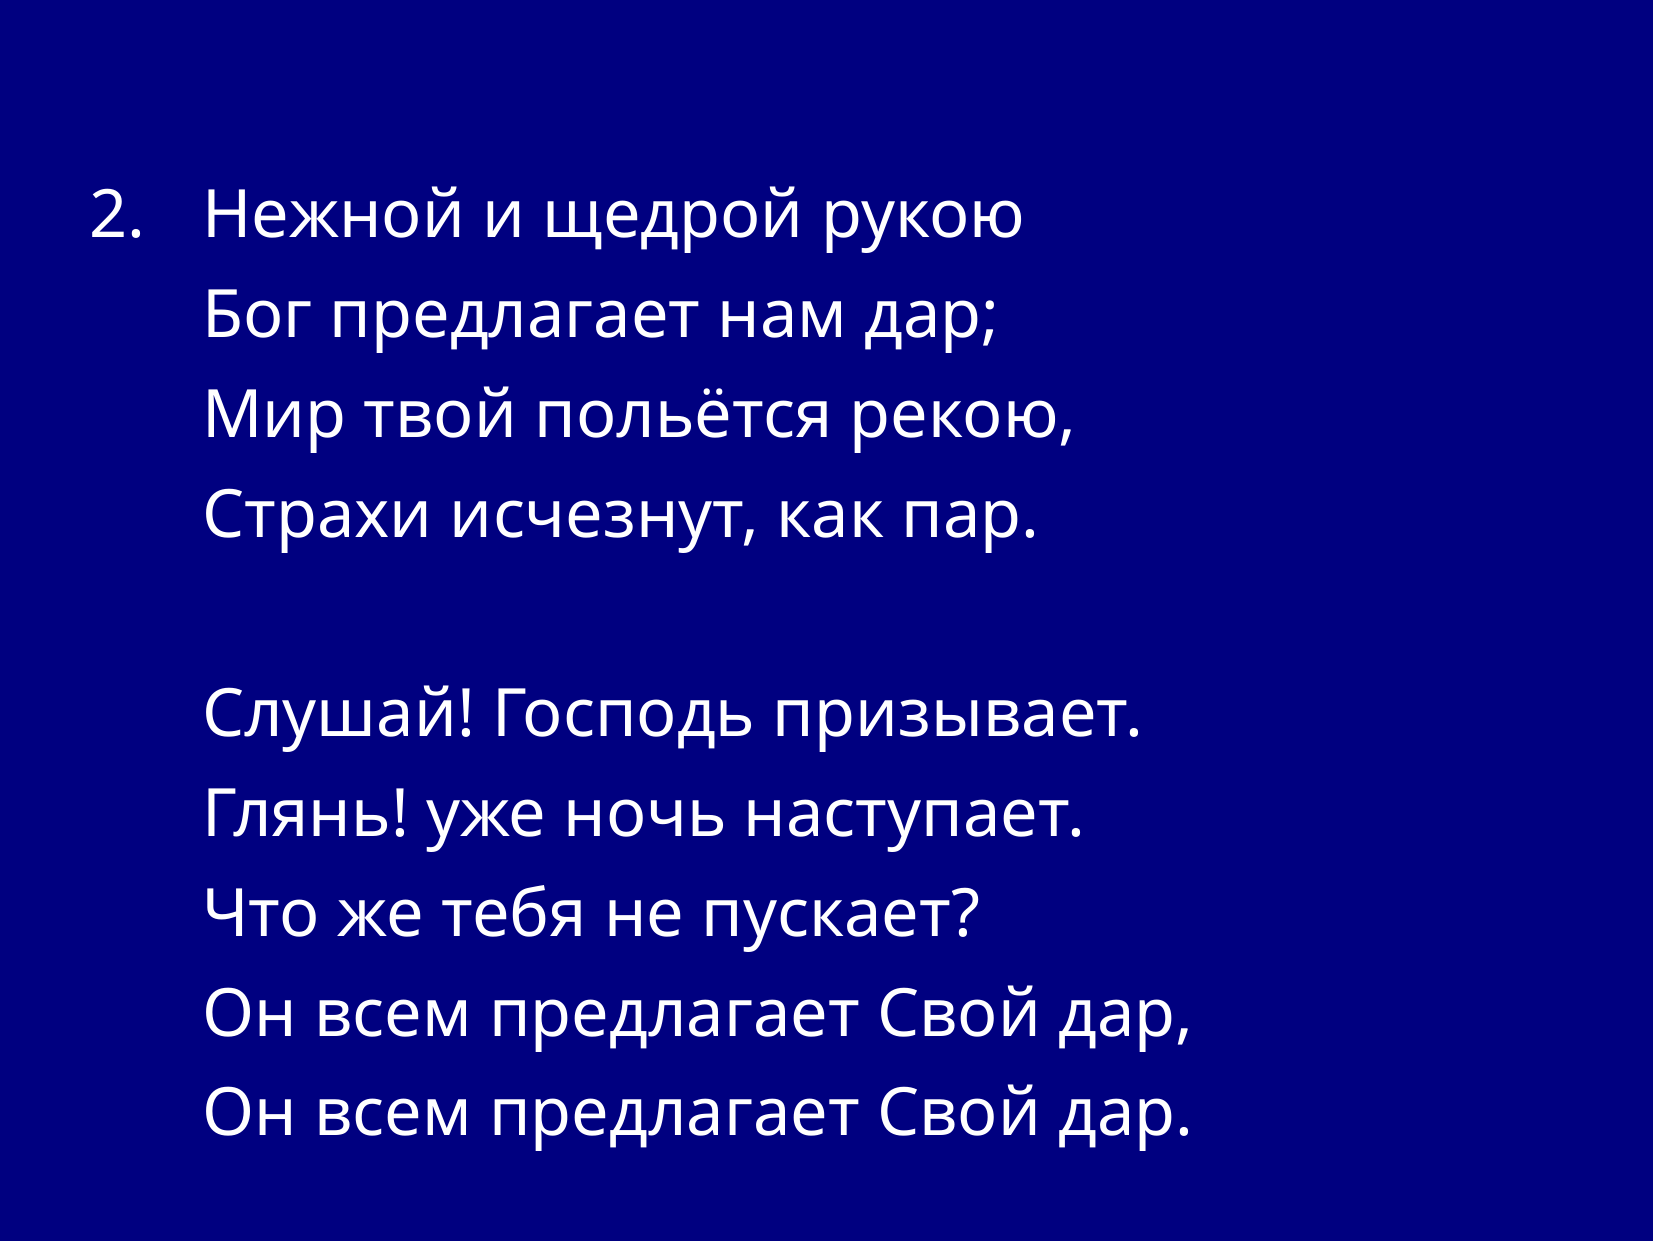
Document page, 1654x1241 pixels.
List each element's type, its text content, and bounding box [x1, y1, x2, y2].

text_box 2. Нежной и щедрой рукою Бог предлагает нам дар; Мир твой польётся рекою, Страхи исчезнут, как пар. Слушай! Господь призывает. Глянь! уже ночь наступает. Что же тебя не пускает? Он всем предлагает Свой дар, Он всем предлагает Свой дар. [75, 150, 1576, 1163]
